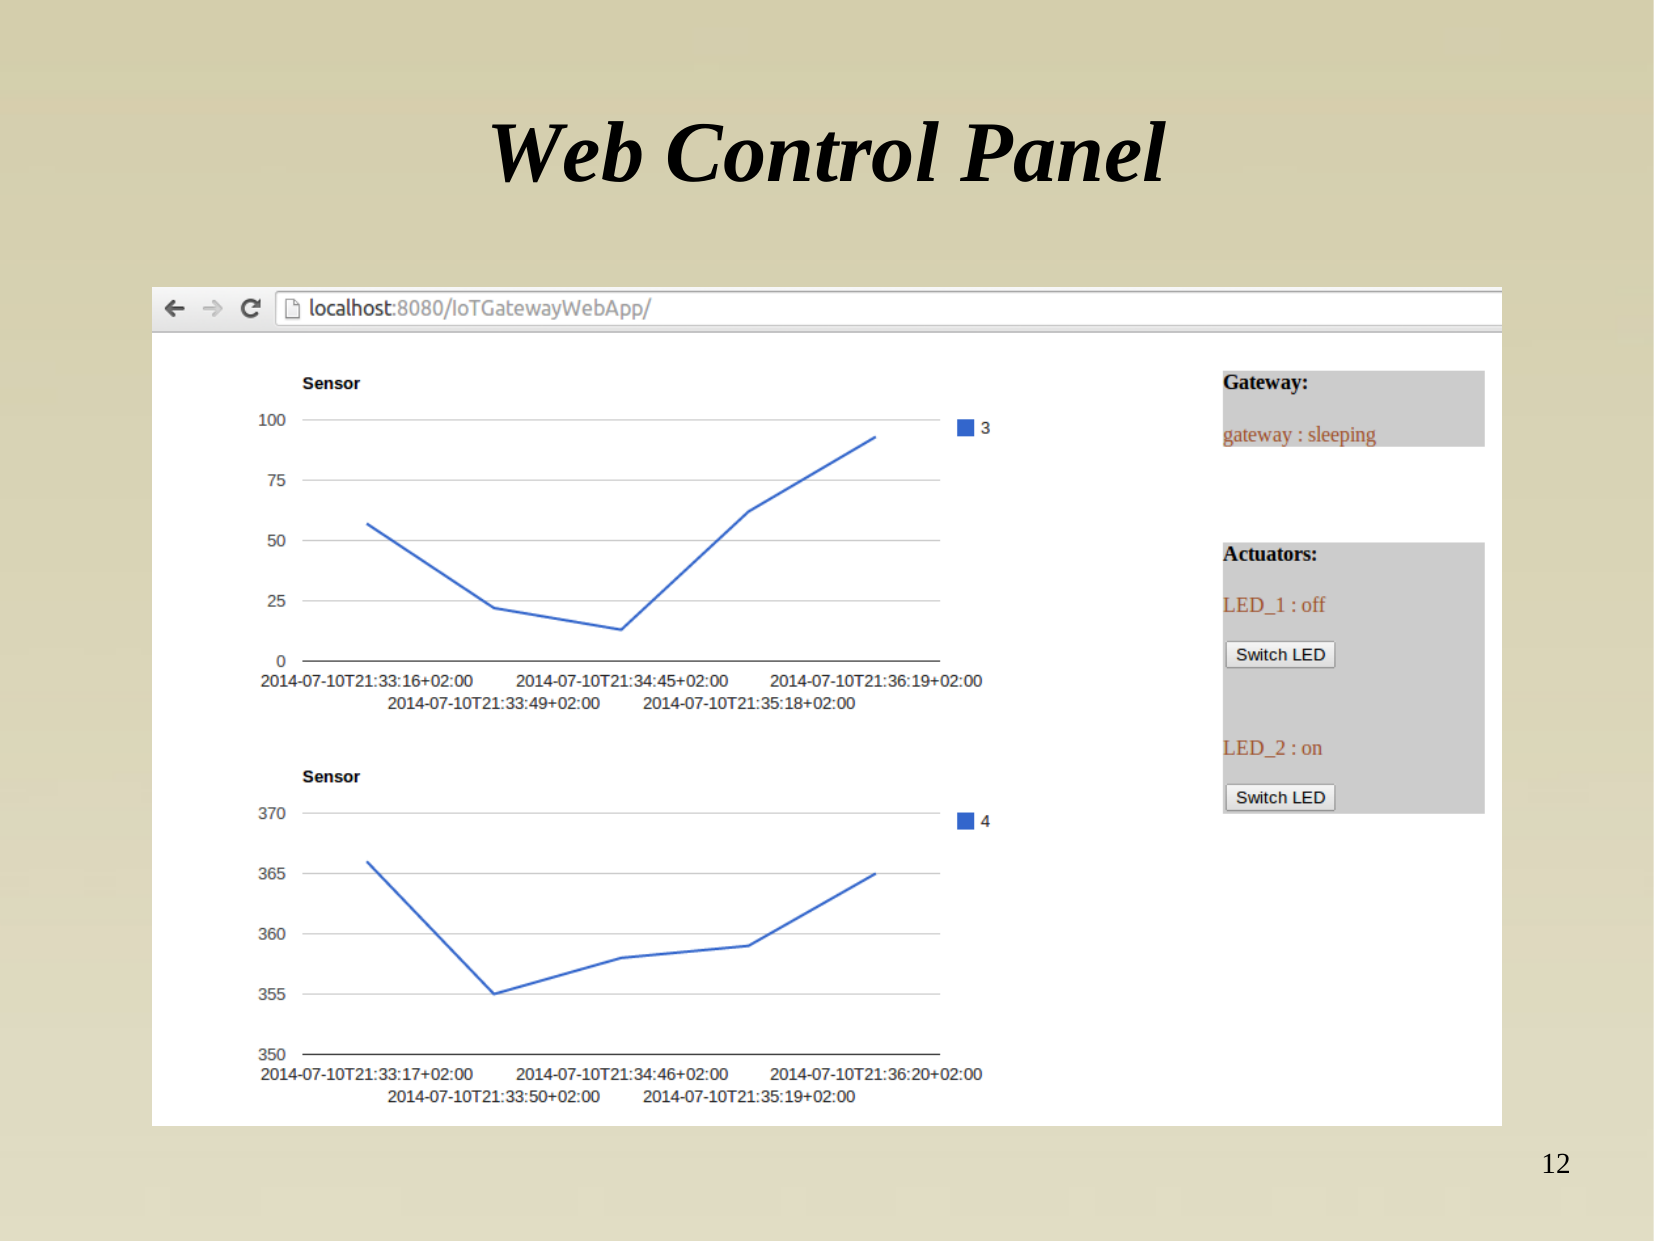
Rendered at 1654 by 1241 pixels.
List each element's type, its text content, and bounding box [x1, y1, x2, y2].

title Web Control Panel [82, 49, 1571, 257]
picture [0, 0, 1654, 1241]
